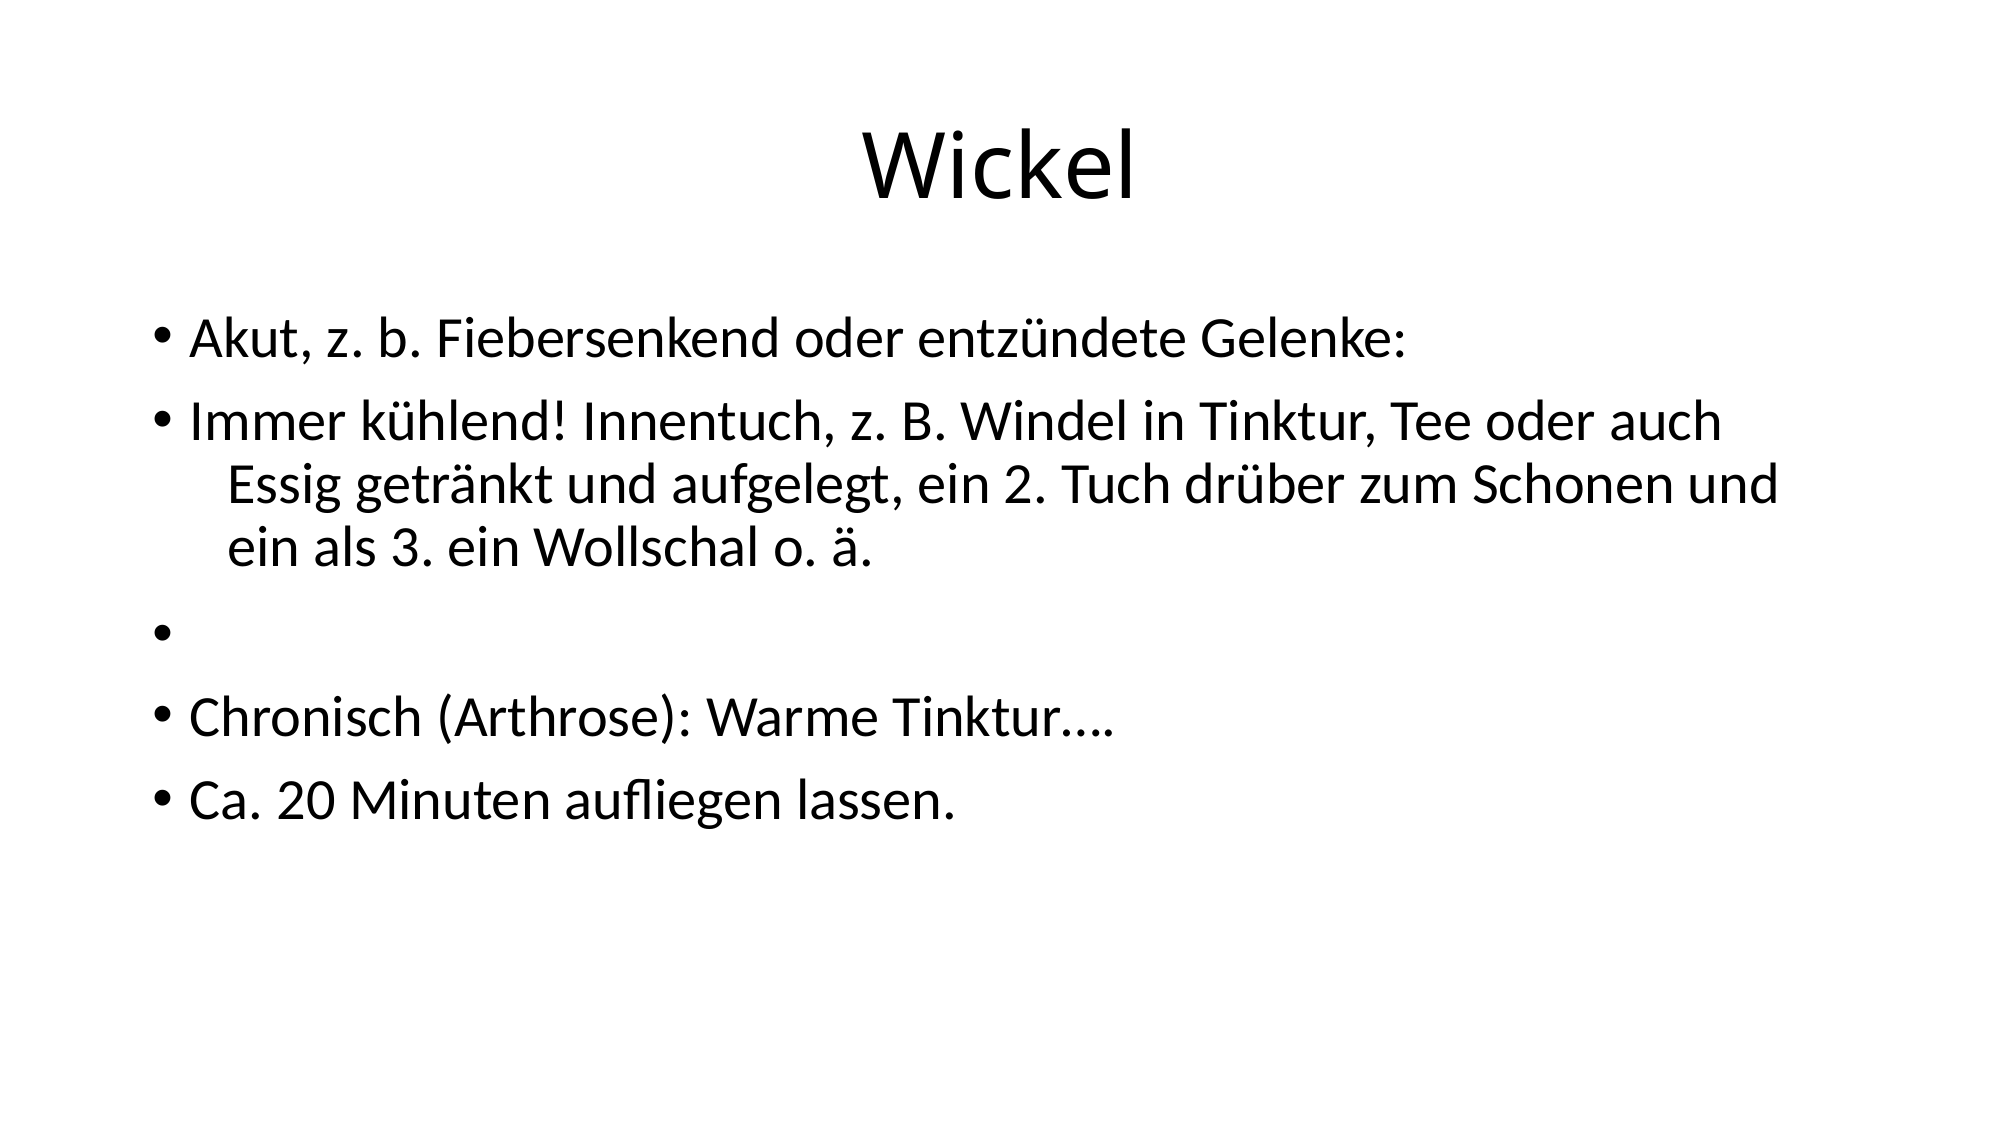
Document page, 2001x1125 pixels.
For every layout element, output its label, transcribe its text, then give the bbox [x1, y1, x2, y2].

list Akut, z. b. Fiebersenkend oder entzündete Gelenke: Immer kühlend! Innentuch, z. B. Windel in Tinktur, Tee oder auch Essig getränkt und aufgelegt, ein 2. Tuch drüber zum Schonen und ein als 3. ein Wollschal o. ä. Chronisch (Arthrose): Warme Tinktur…. Ca. 20 Minuten aufliegen lassen. [137, 299, 1863, 1014]
title Wickel [137, 59, 1863, 278]
